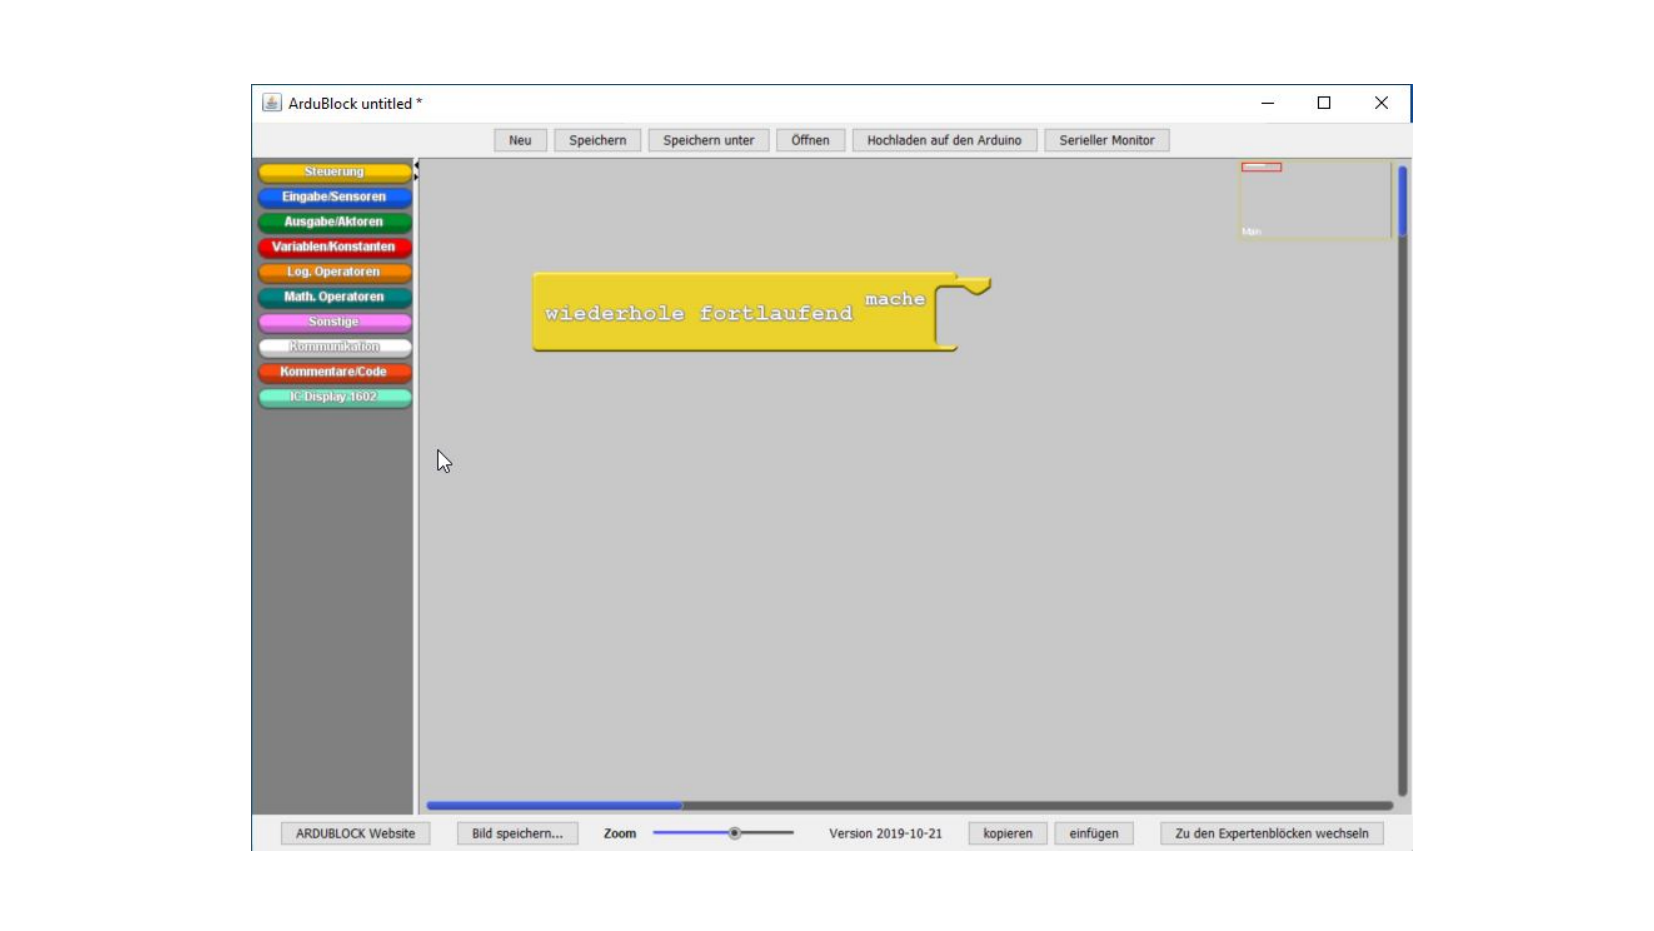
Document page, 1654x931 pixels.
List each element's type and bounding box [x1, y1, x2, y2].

picture [251, 84, 1413, 851]
